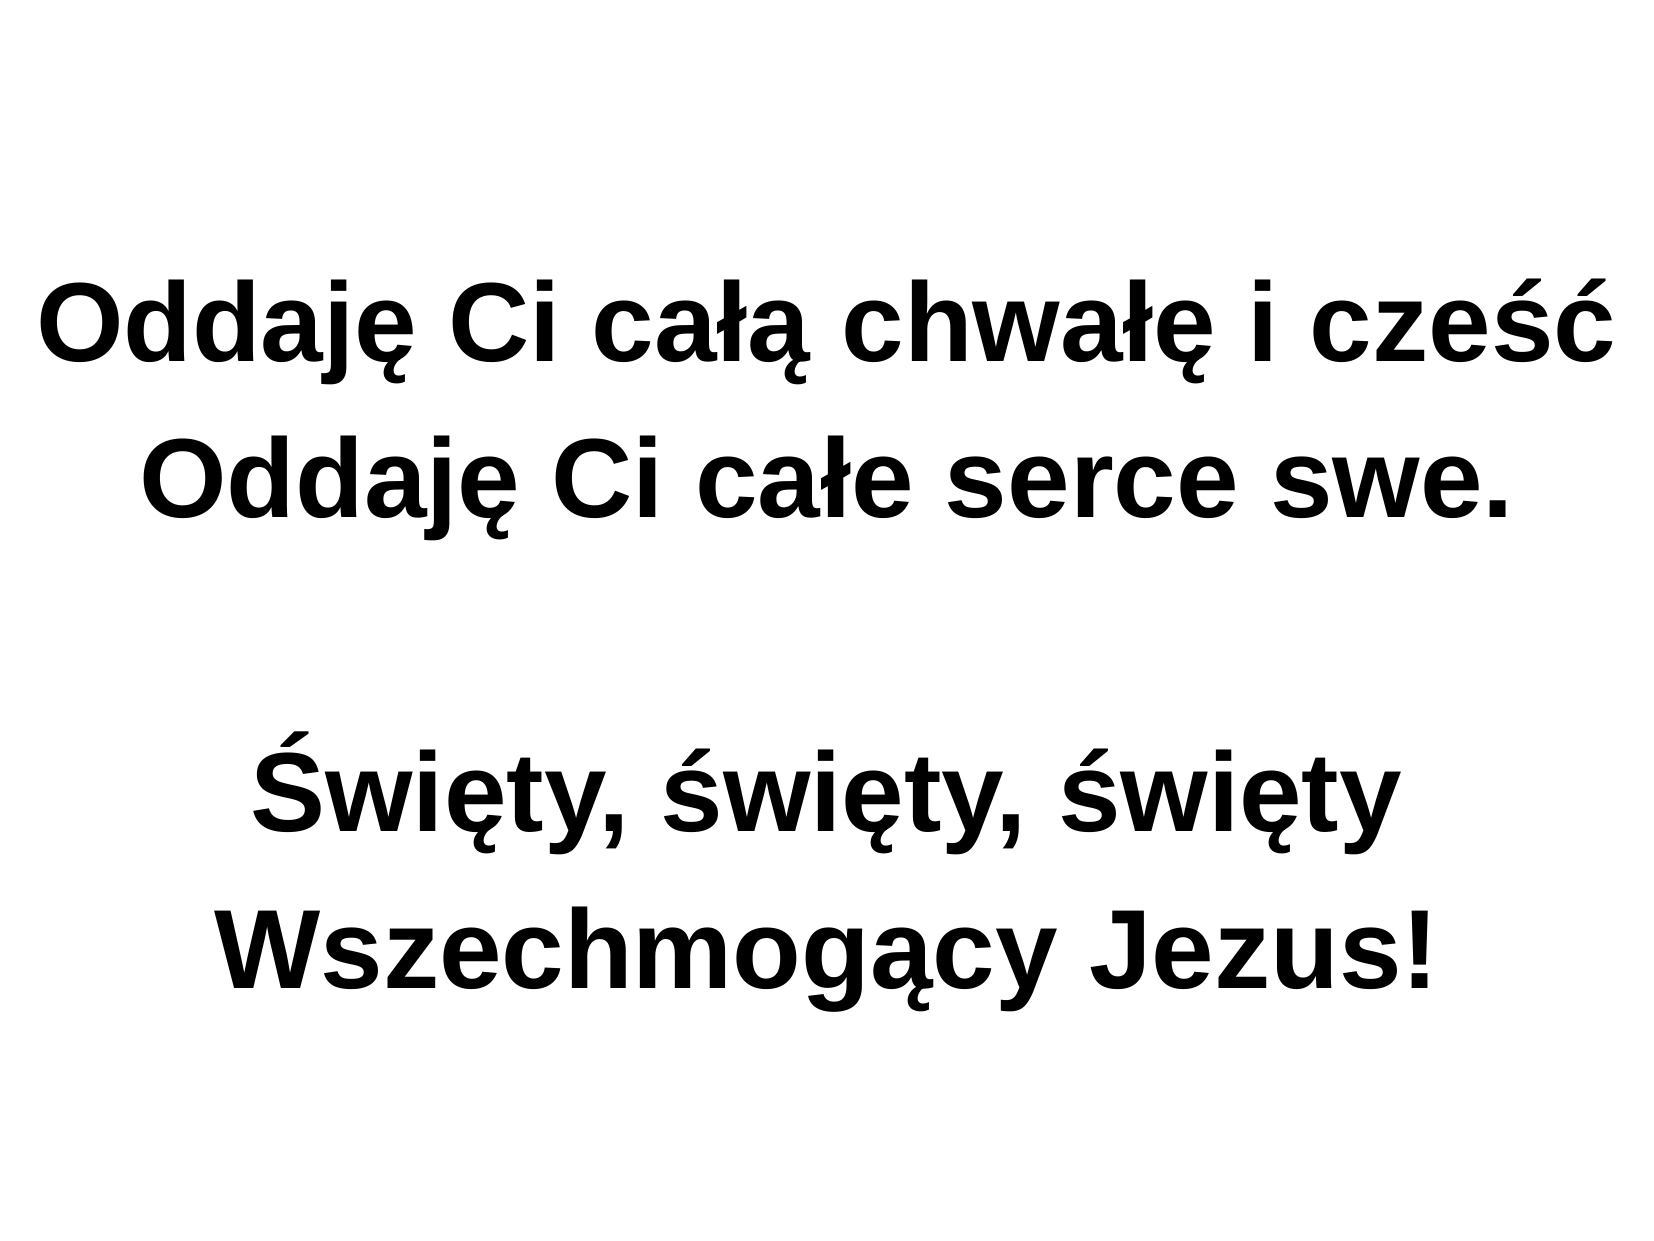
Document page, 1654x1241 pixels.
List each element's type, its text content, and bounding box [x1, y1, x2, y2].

subtitle Oddaję Ci całą chwałę i cześć Oddaję Ci całe serce swe. Święty, święty, święty Wszechmogący Jezus! [0, 0, 1654, 1241]
